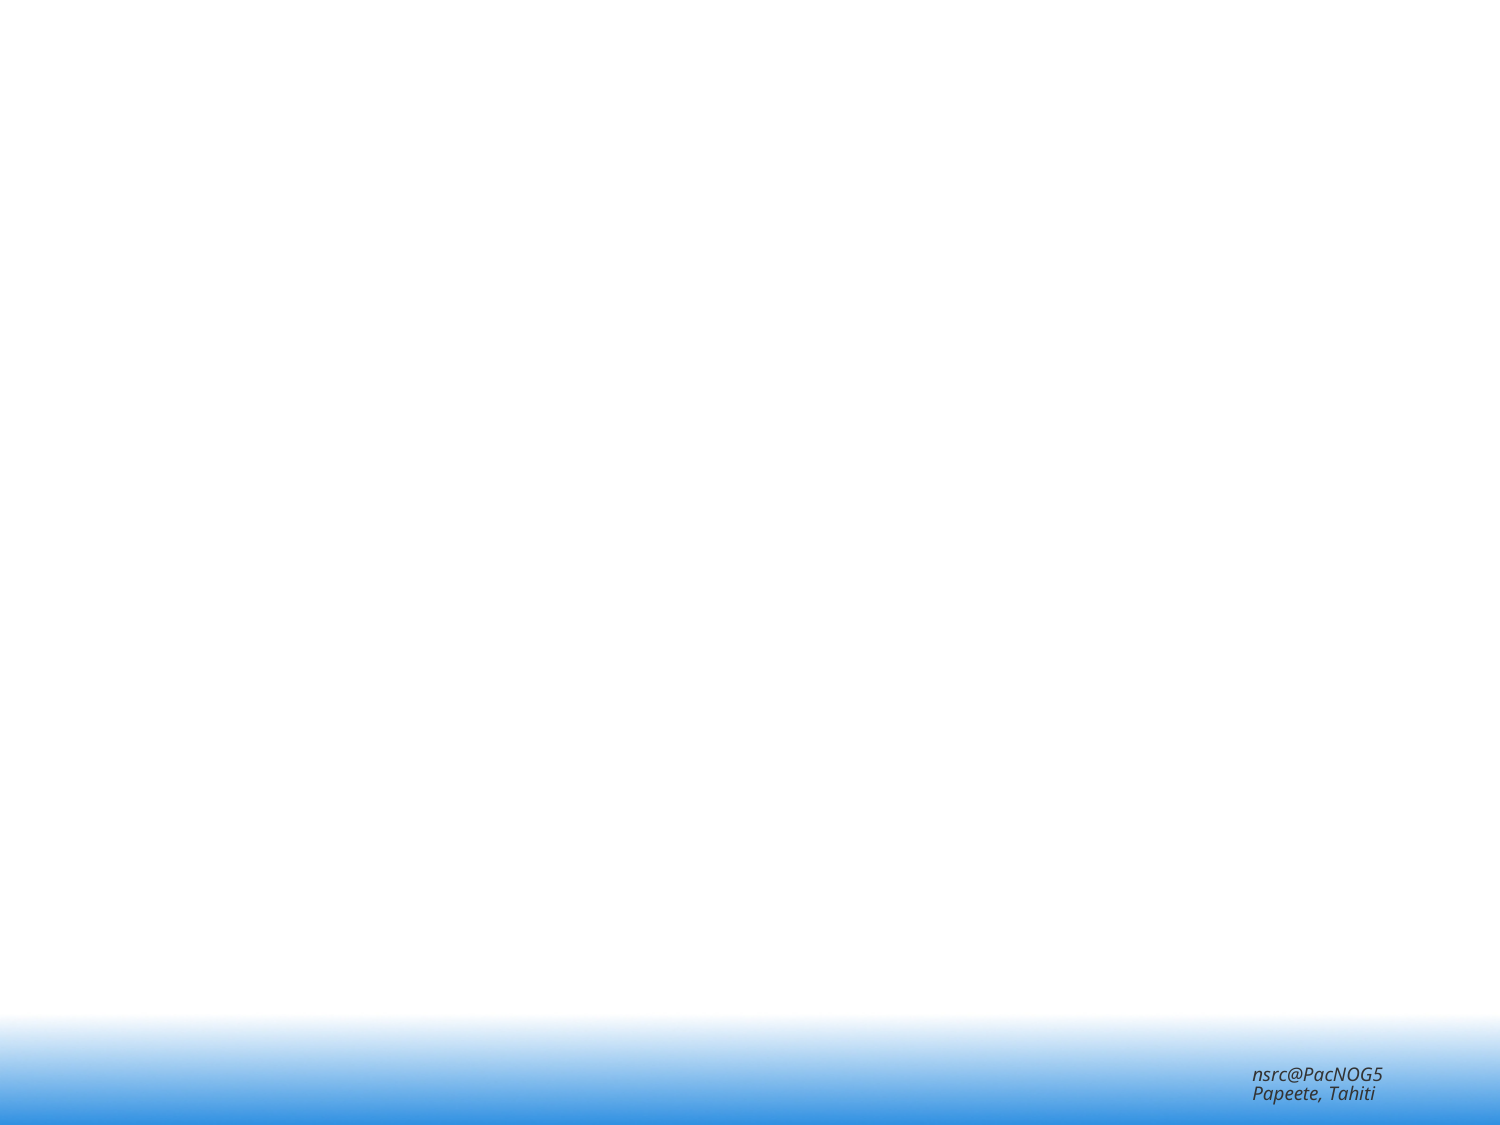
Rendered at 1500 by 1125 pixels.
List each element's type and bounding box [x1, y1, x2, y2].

picture [0, 1012, 1500, 1125]
